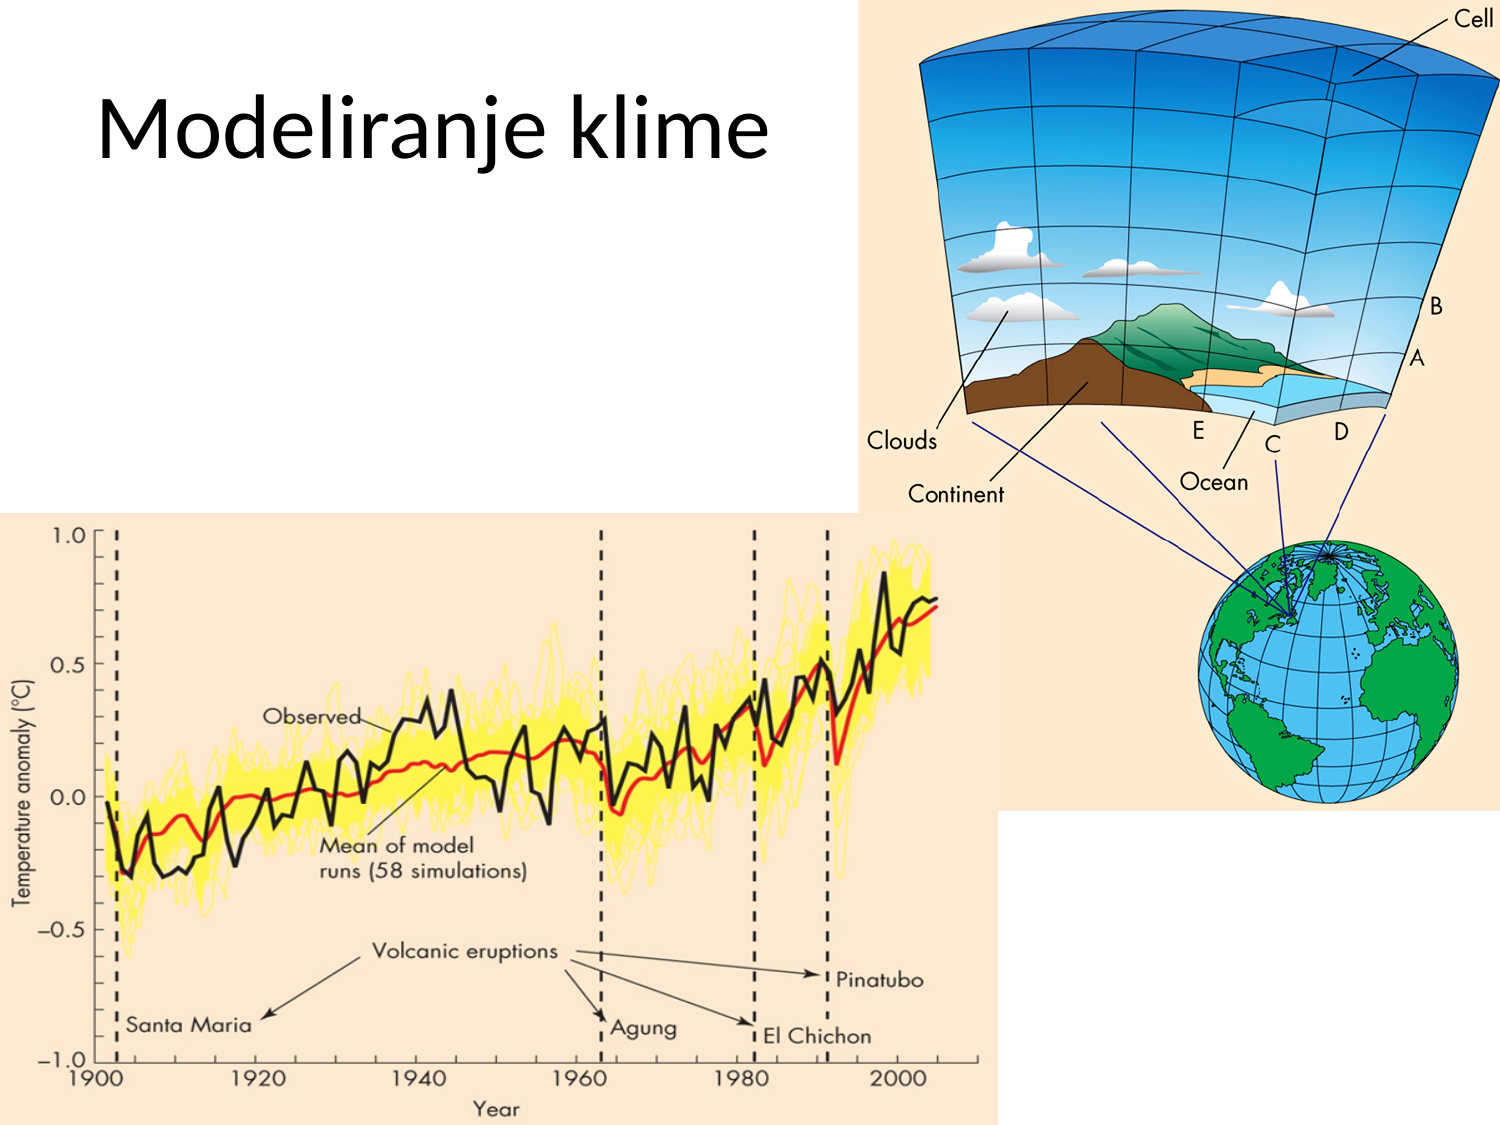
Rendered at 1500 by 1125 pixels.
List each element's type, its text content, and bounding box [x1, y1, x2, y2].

picture [0, 0, 1500, 1125]
title Modeliranje klime [0, 0, 858, 244]
